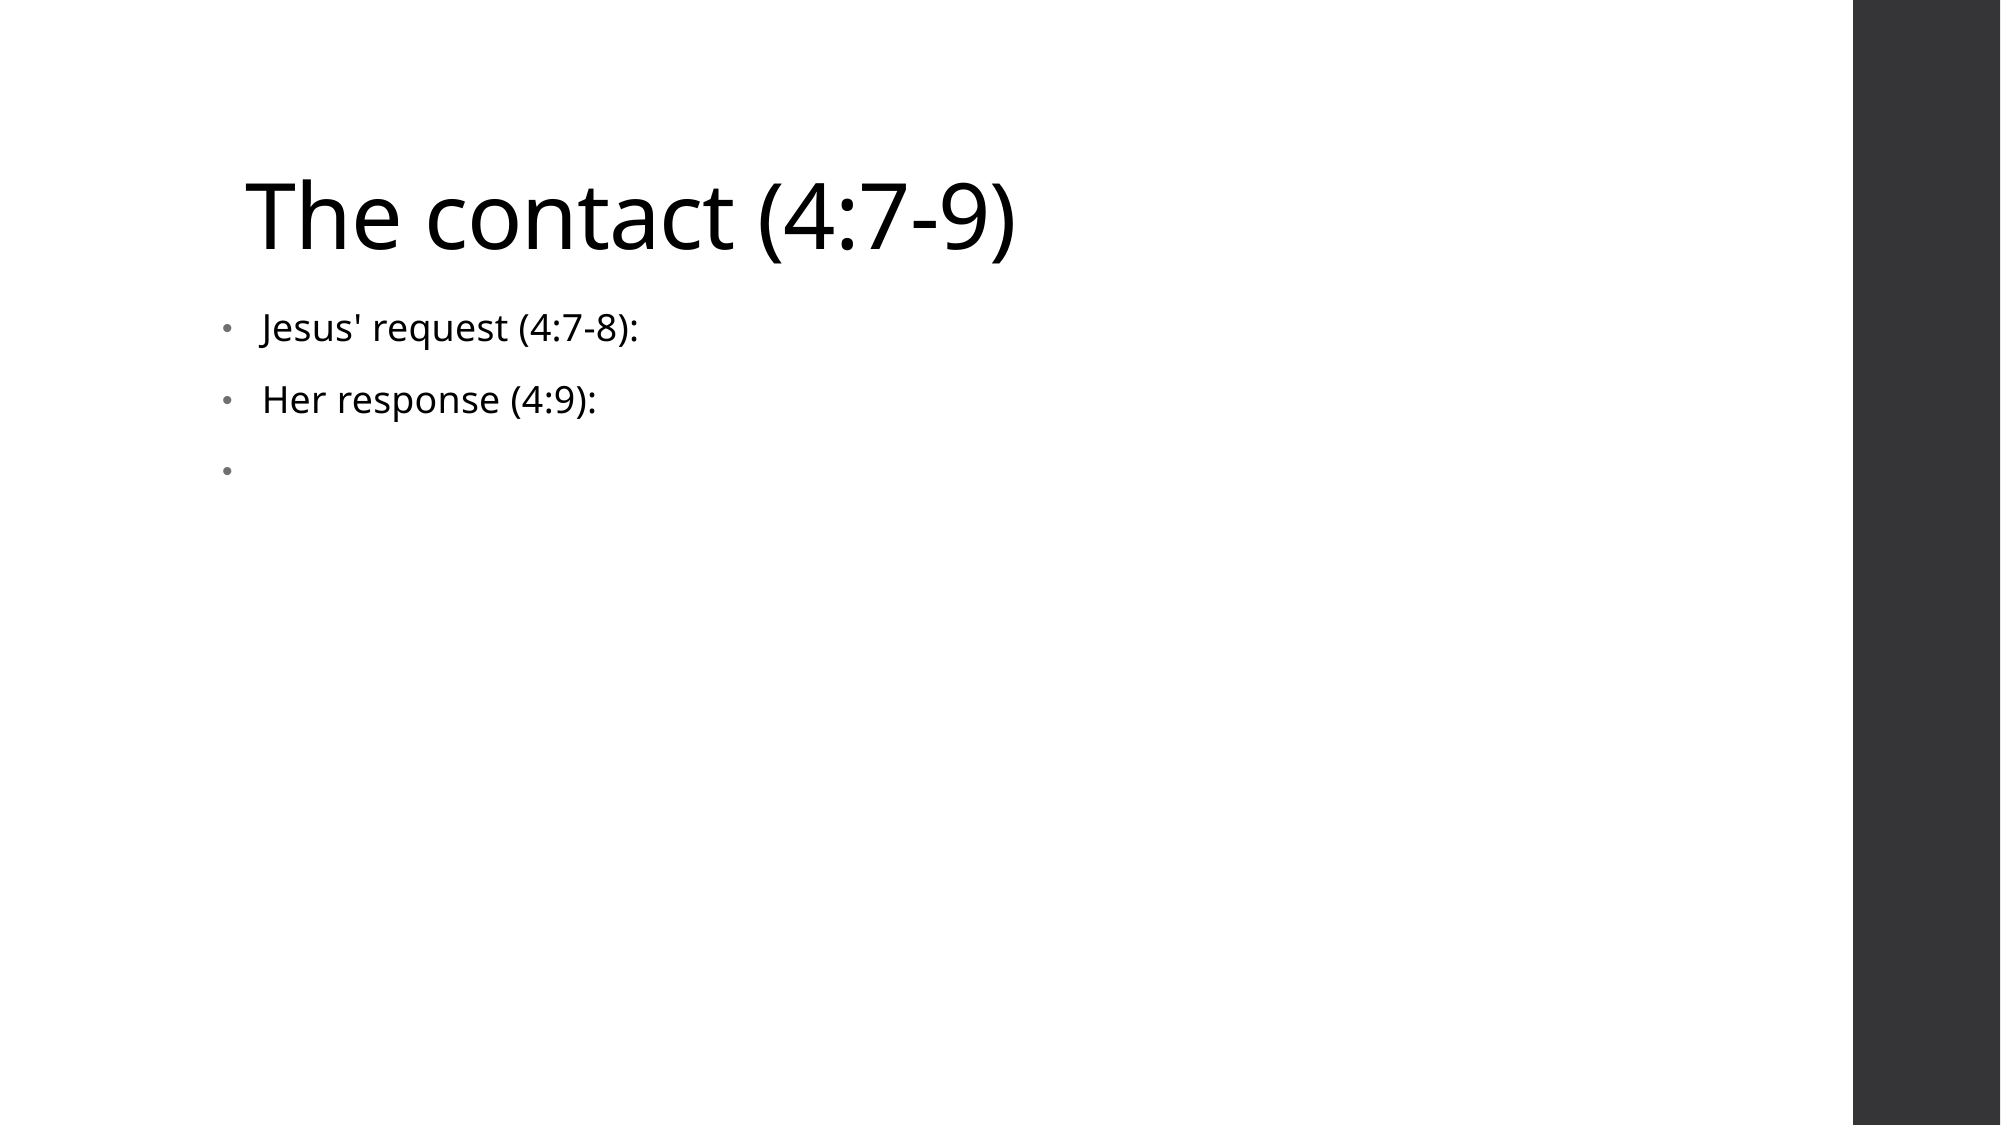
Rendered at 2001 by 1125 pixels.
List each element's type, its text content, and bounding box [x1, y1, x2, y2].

title The contact (4:7-9) [206, 60, 1797, 278]
list Jesus' request (4:7-8): Her response (4:9): [206, 299, 1617, 1014]
